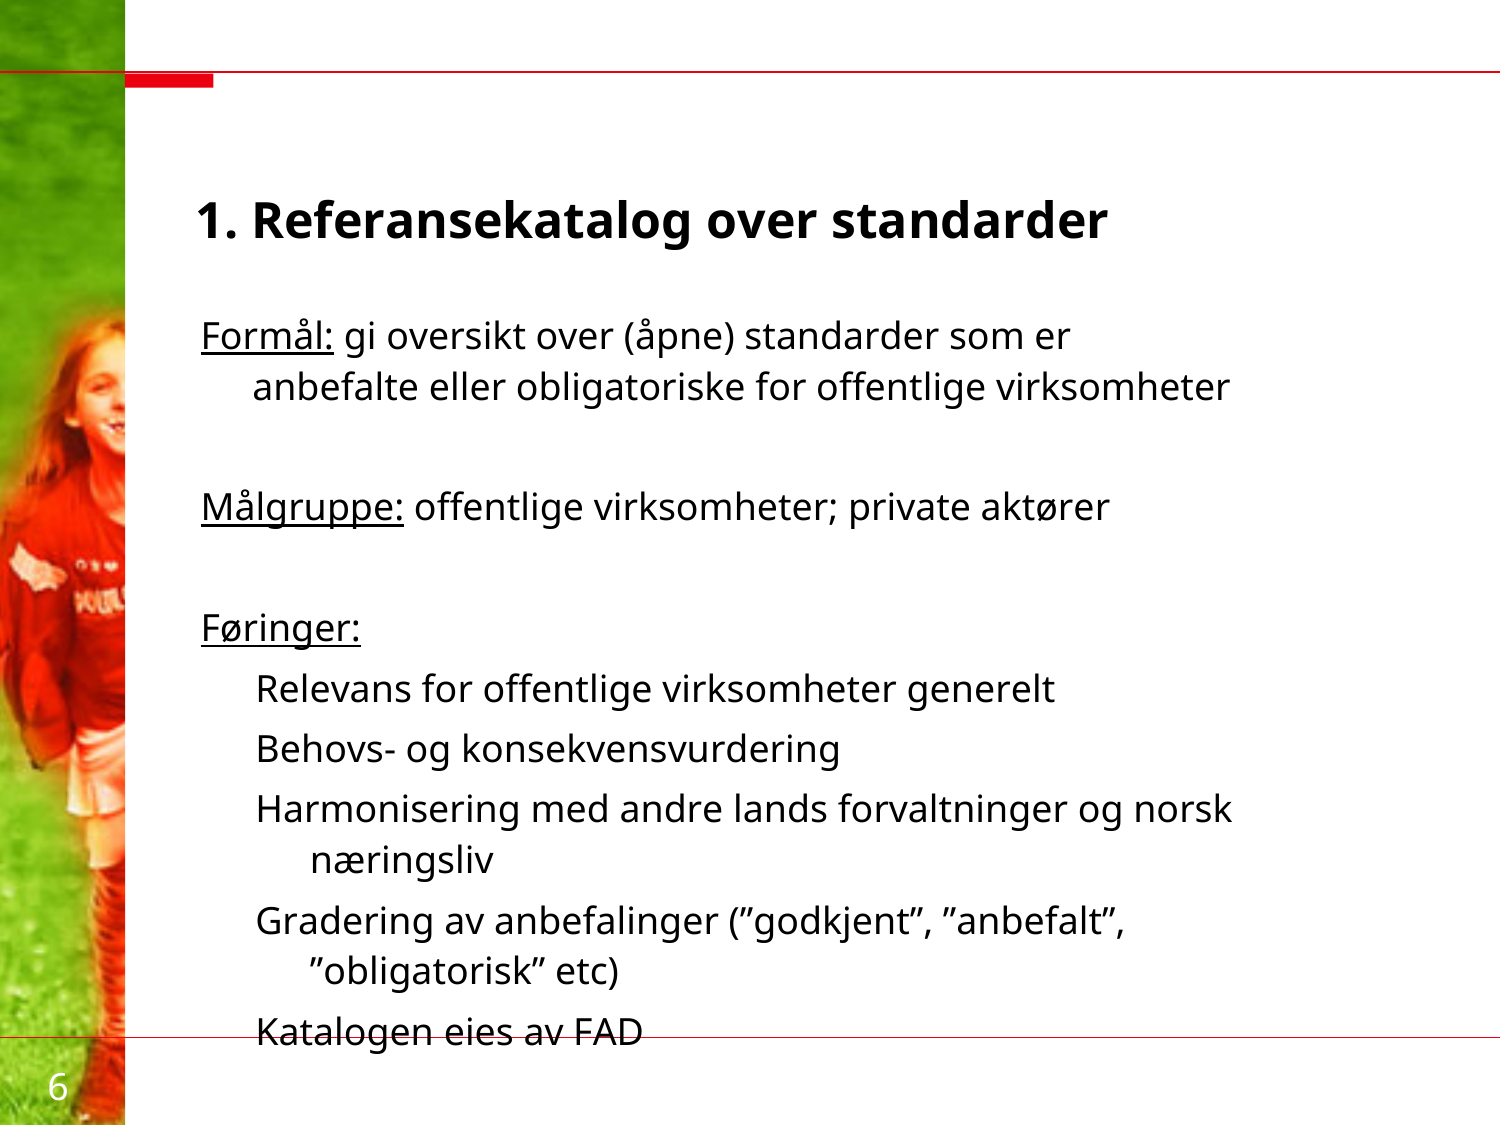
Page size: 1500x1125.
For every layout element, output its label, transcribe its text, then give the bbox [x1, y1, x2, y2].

list Formål: gi oversikt over (åpne) standarder som er anbefalte eller obligatoriske for offentlige virksomheter Målgruppe: offentlige virksomheter; private aktører Føringer: Relevans for offentlige virksomheter generelt Behovs- og konsekvensvurdering Harmonisering med andre lands forvaltninger og norsk næringsliv Gradering av anbefalinger (”godkjent”, ”anbefalt”, ”obligatorisk” etc) Katalogen eies av FAD [185, 301, 1251, 1038]
picture [0, 1038, 126, 1125]
picture [0, 0, 126, 71]
picture [0, 73, 126, 1037]
title 1. Referansekatalog over standarder [180, 174, 1246, 263]
